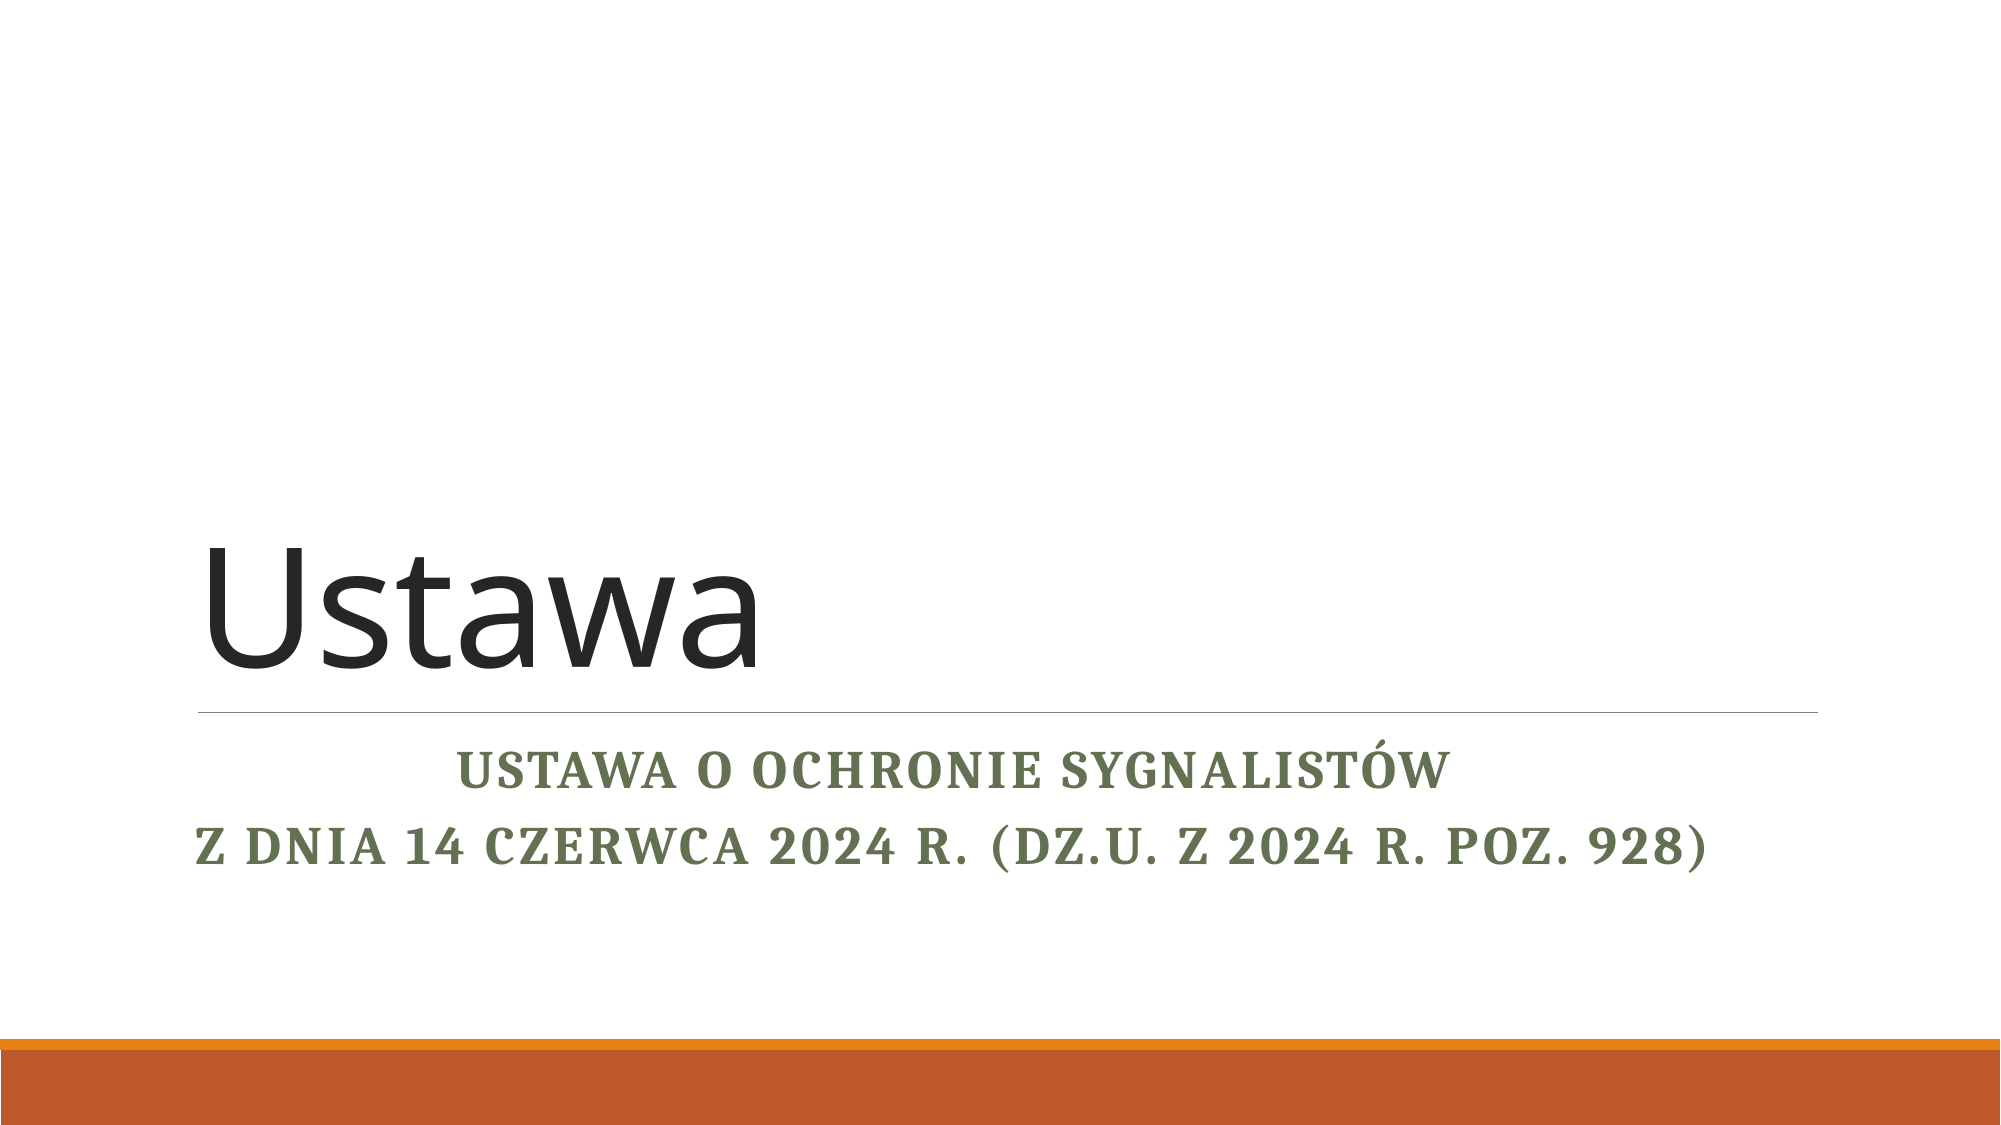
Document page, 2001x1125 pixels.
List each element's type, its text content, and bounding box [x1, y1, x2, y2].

title Ustawa [180, 124, 1831, 710]
subtitle Ustawa o ochronie sygnalistów z dnia 14 czerwca 2024 r. (Dz.U. z 2024 r. poz. 928) [180, 730, 1831, 919]
